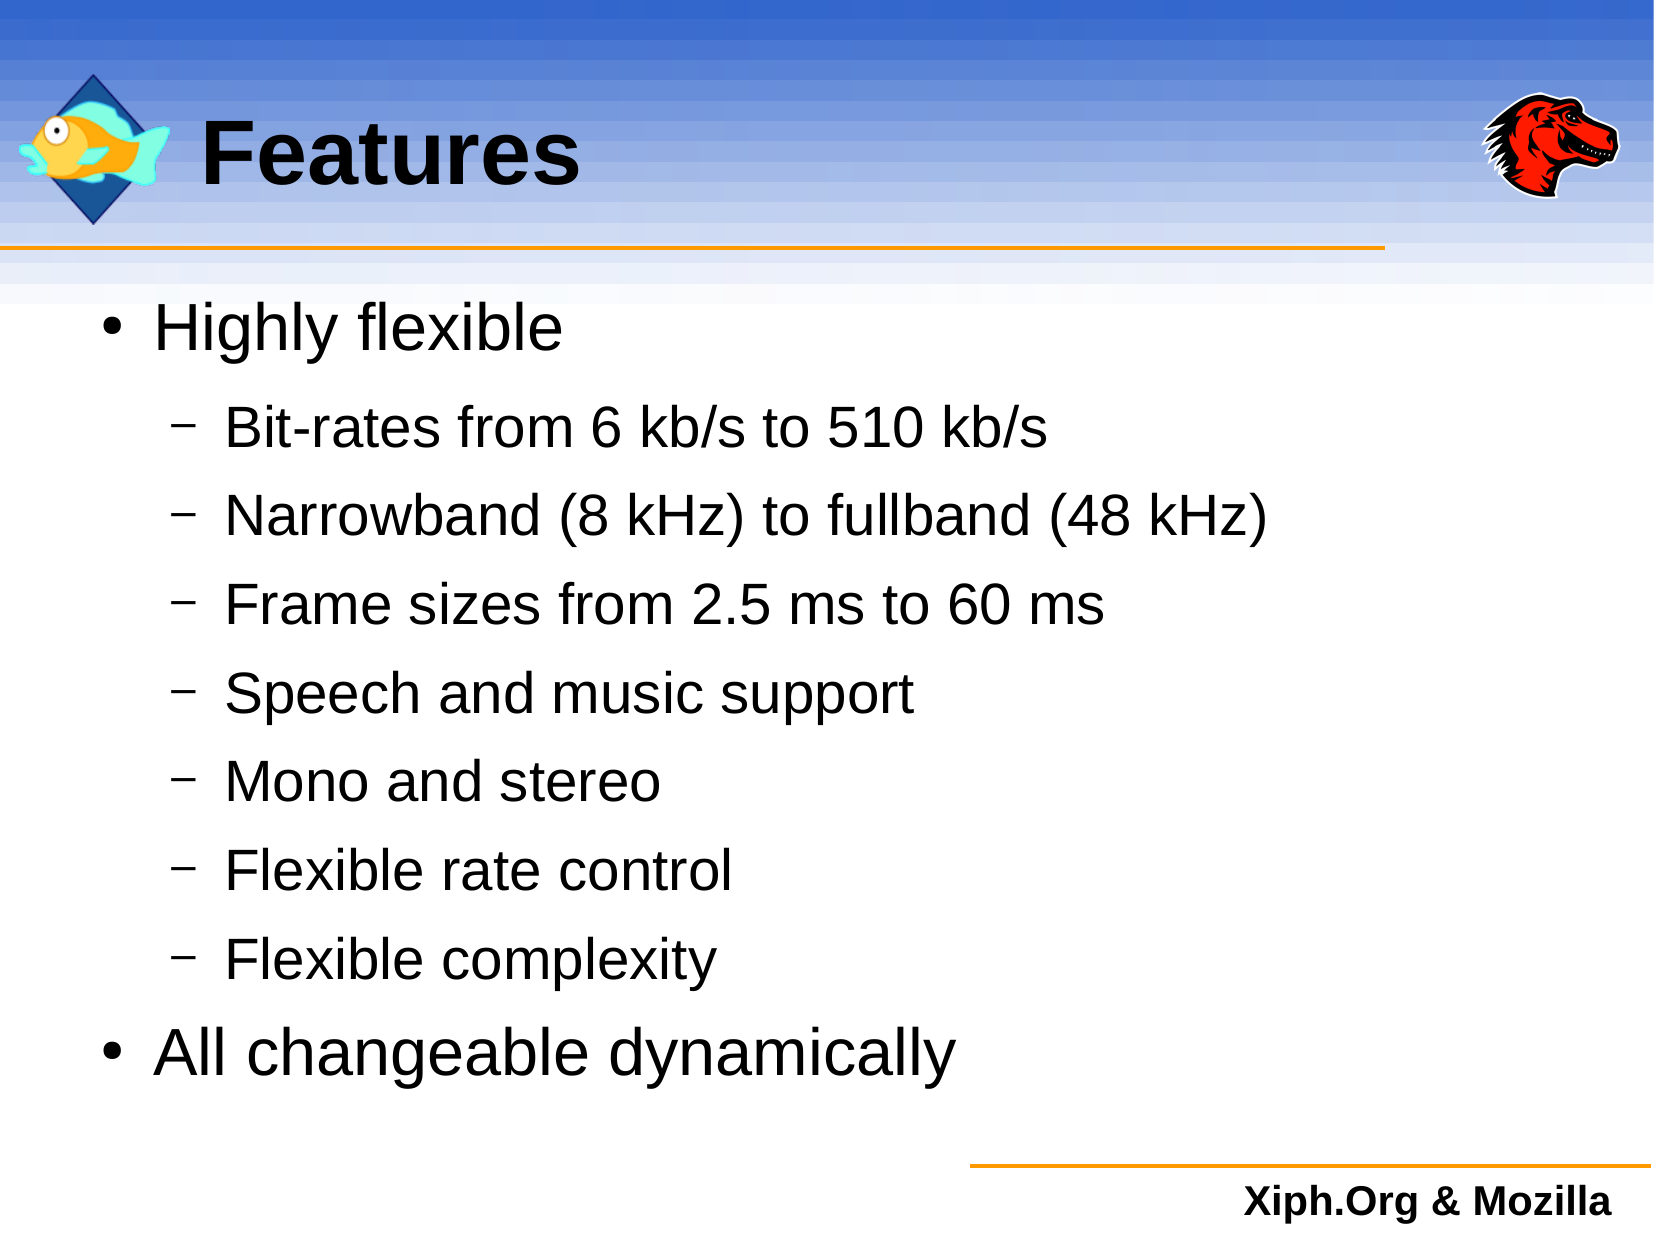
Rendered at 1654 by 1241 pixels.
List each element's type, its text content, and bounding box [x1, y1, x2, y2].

picture [0, 0, 1654, 1241]
list Highly flexible Bit-rates from 6 kb/s to 510 kb/s Narrowband (8 kHz) to fullband (48 kHz) Frame sizes from 2.5 ms to 60 ms Speech and music support Mono and stereo Flexible rate control Flexible complexity All changeable dynamically [82, 290, 1538, 1123]
title Features [200, 49, 1571, 257]
